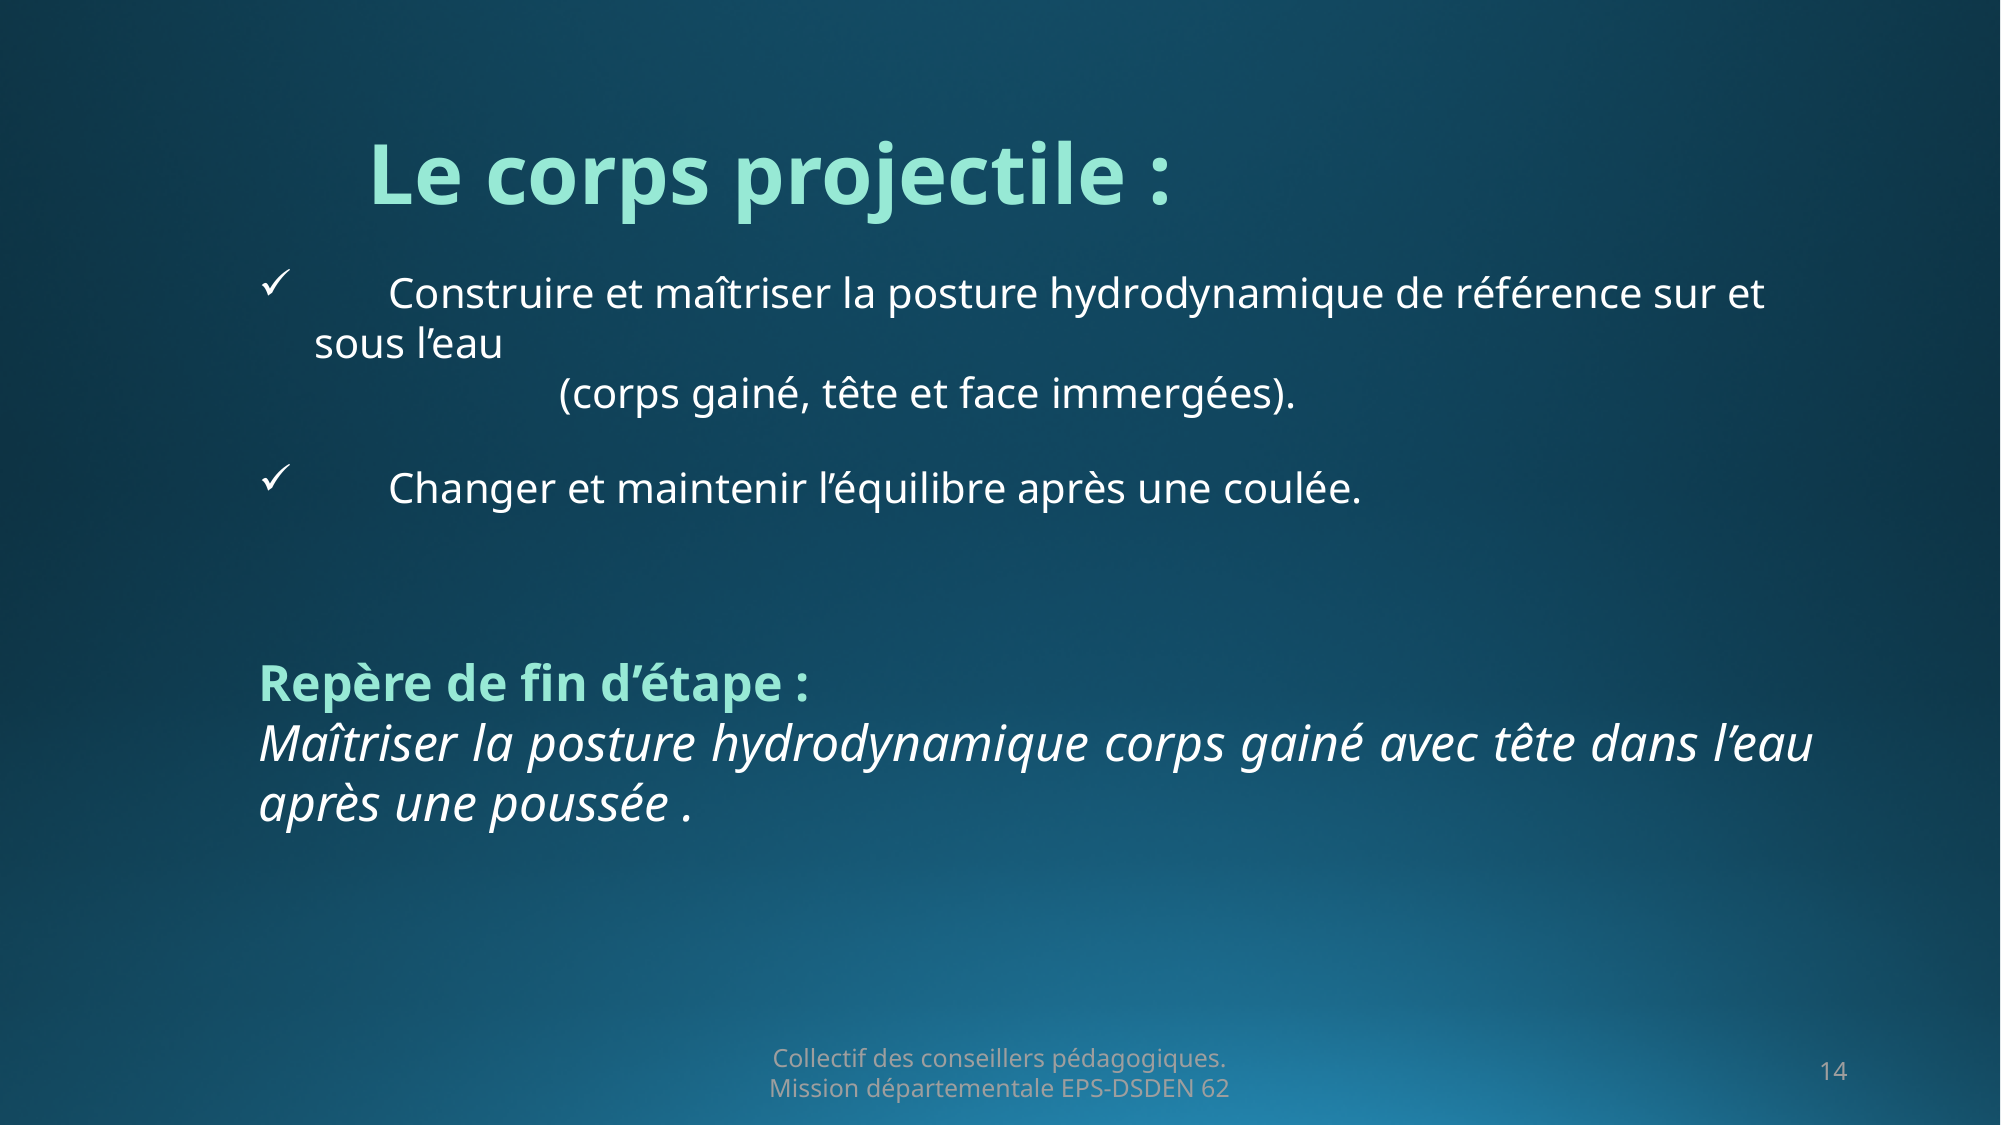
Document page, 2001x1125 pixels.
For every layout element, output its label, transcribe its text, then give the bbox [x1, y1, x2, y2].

text_box Collectif des conseillers pédagogiques. Mission départementale EPS-DSDEN 62 [662, 1042, 1338, 1103]
picture [0, 0, 2001, 1125]
text_box Le corps projectile : Construire et maîtriser la posture hydrodynamique de référence sur et sous l’eau (corps gainé, tête et face immergées). Changer et maintenir l’équilibre après une coulée. Repère de fin d’étape : Maîtriser la posture hydrodynamique corps gainé avec tête dans l’eau après une poussée . [243, 114, 1831, 859]
text_box <numéro> [1412, 1042, 1863, 1103]
